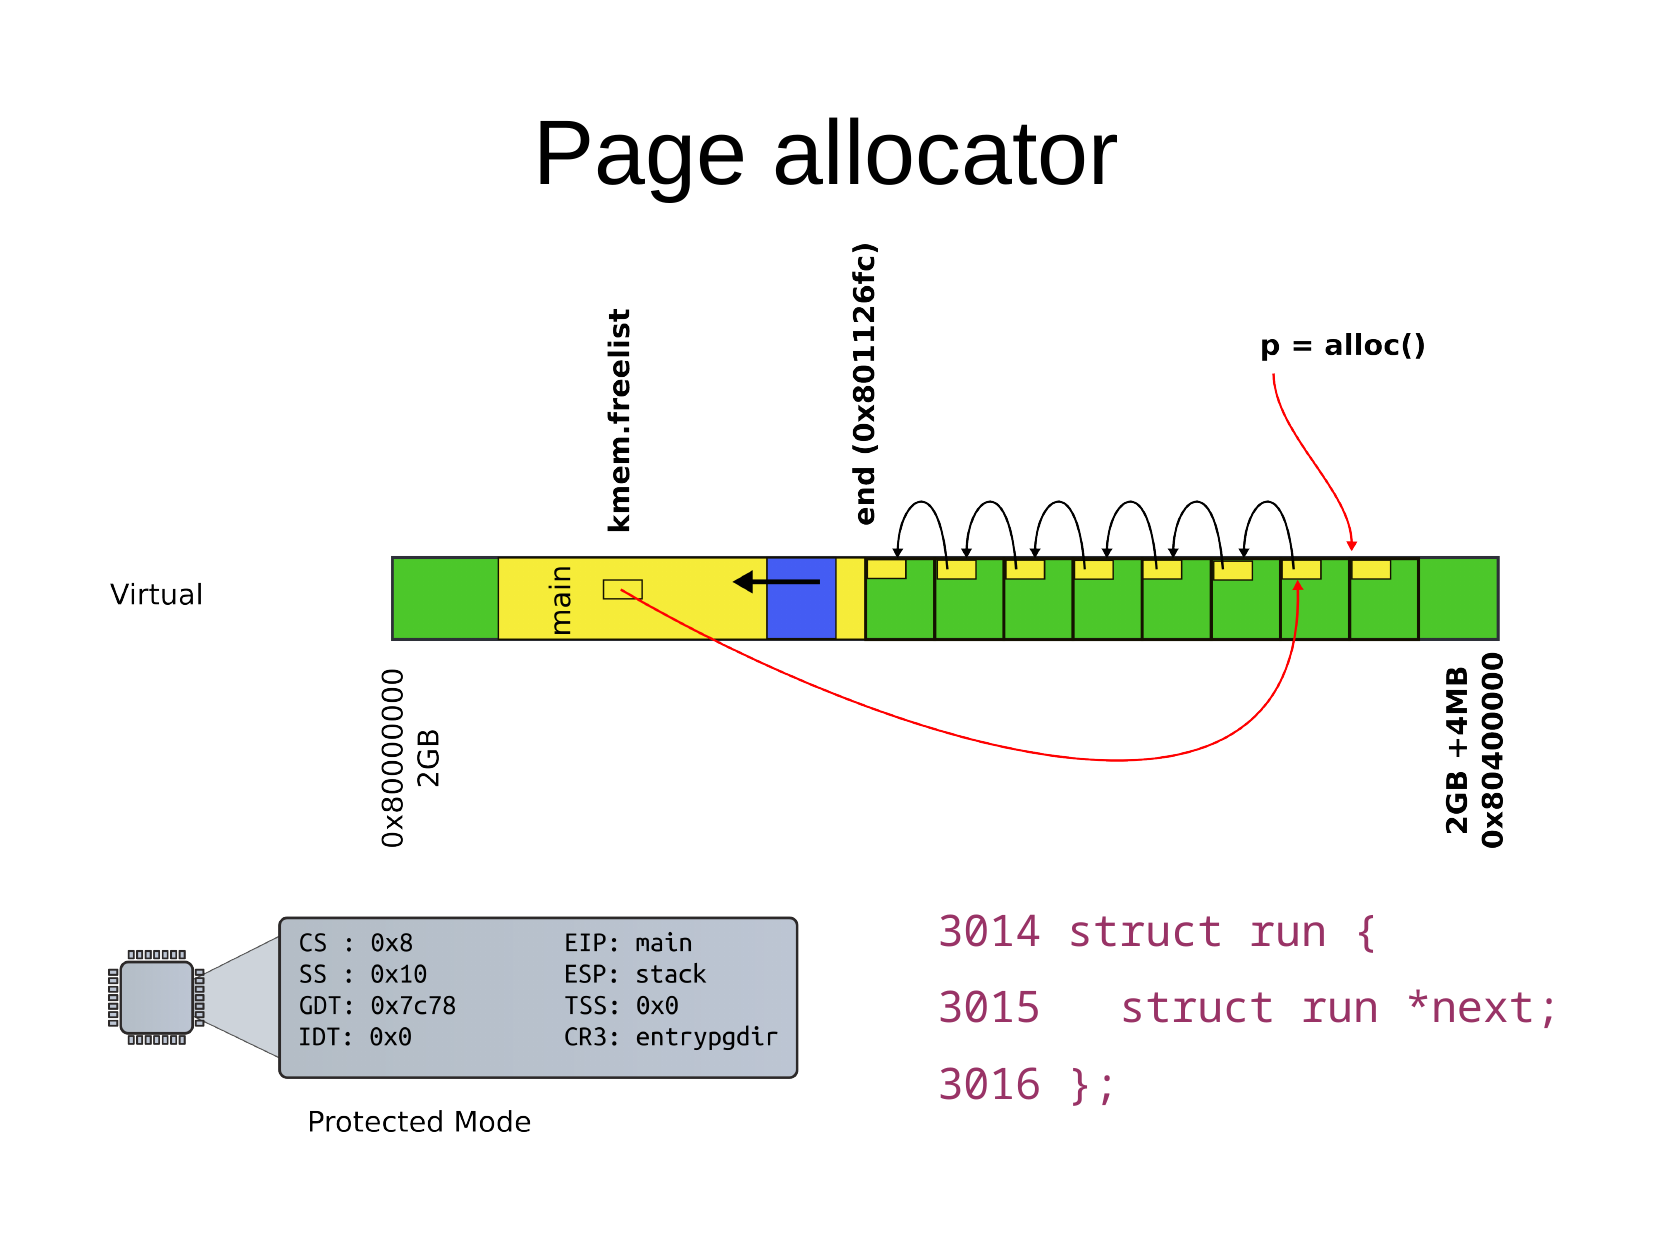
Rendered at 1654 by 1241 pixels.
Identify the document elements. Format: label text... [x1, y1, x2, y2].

list 3014 struct run { 3015 struct run *next; 3016 }; [937, 900, 1571, 1163]
picture [108, 244, 1503, 1132]
title Page allocator [82, 49, 1571, 257]
